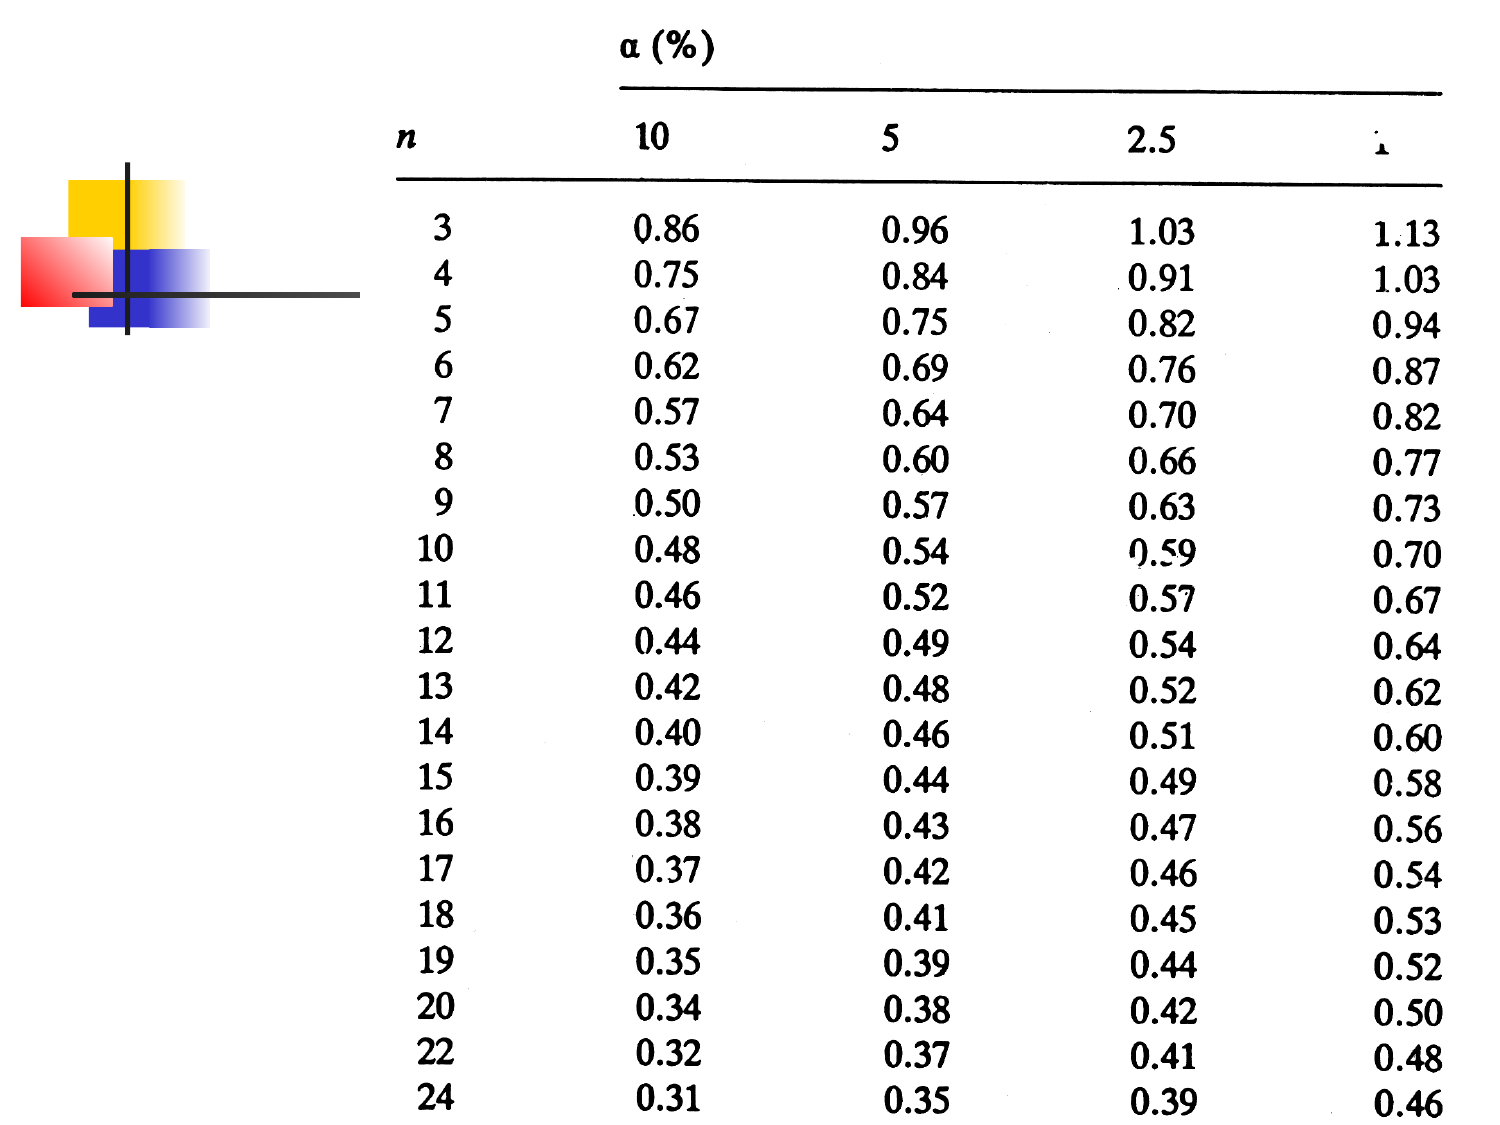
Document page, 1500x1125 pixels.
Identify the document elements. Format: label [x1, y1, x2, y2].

text_box [360, 0, 1500, 1125]
